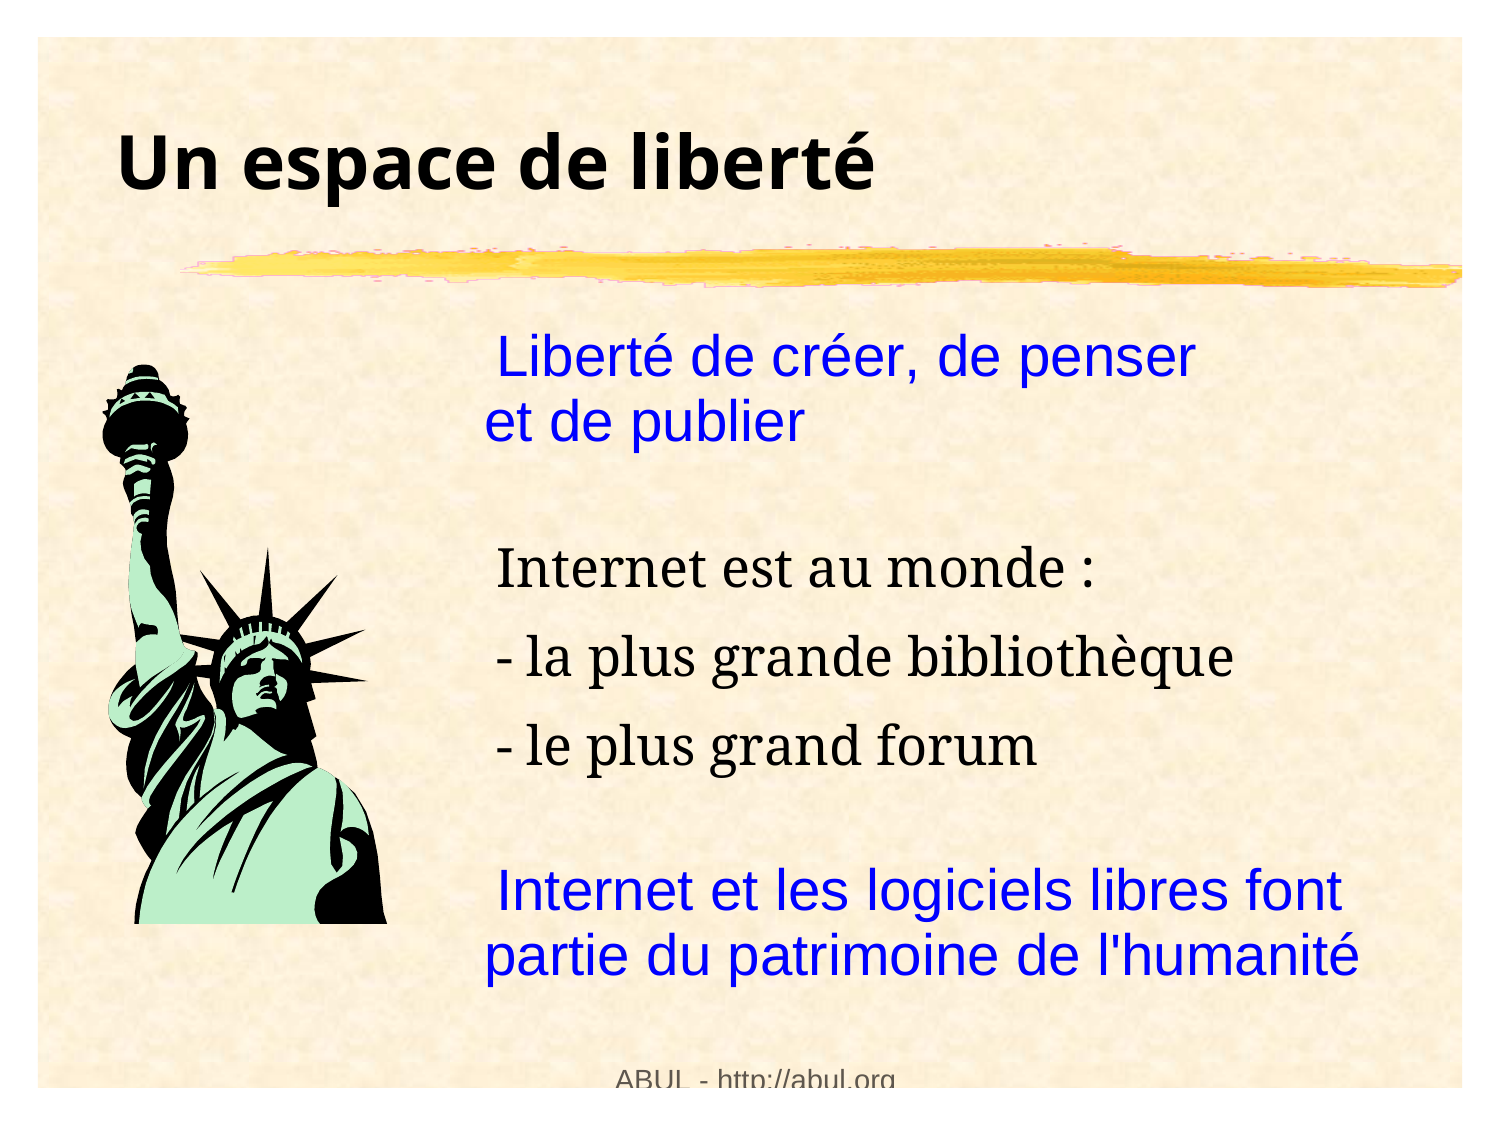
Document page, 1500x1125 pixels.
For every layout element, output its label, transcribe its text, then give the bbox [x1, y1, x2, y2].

picture [639, 1081, 649, 1088]
picture [754, 1076, 761, 1088]
picture [618, 1084, 630, 1088]
picture [794, 1082, 801, 1088]
text_box Liberté de créer, de penser et de publier Internet est au monde : - la plus grande bibliothèque - le plus grand forum Internet et les logiciels libres font partie du patrimoine de l'humanité [469, 315, 1431, 1015]
picture [722, 1076, 729, 1088]
title Un espace de liberté [101, 72, 1312, 248]
picture [37, 37, 1463, 1088]
picture [738, 1076, 743, 1088]
picture [858, 1076, 866, 1088]
picture [883, 1076, 891, 1088]
picture [620, 1073, 627, 1082]
picture [639, 1072, 648, 1078]
picture [811, 1076, 818, 1088]
